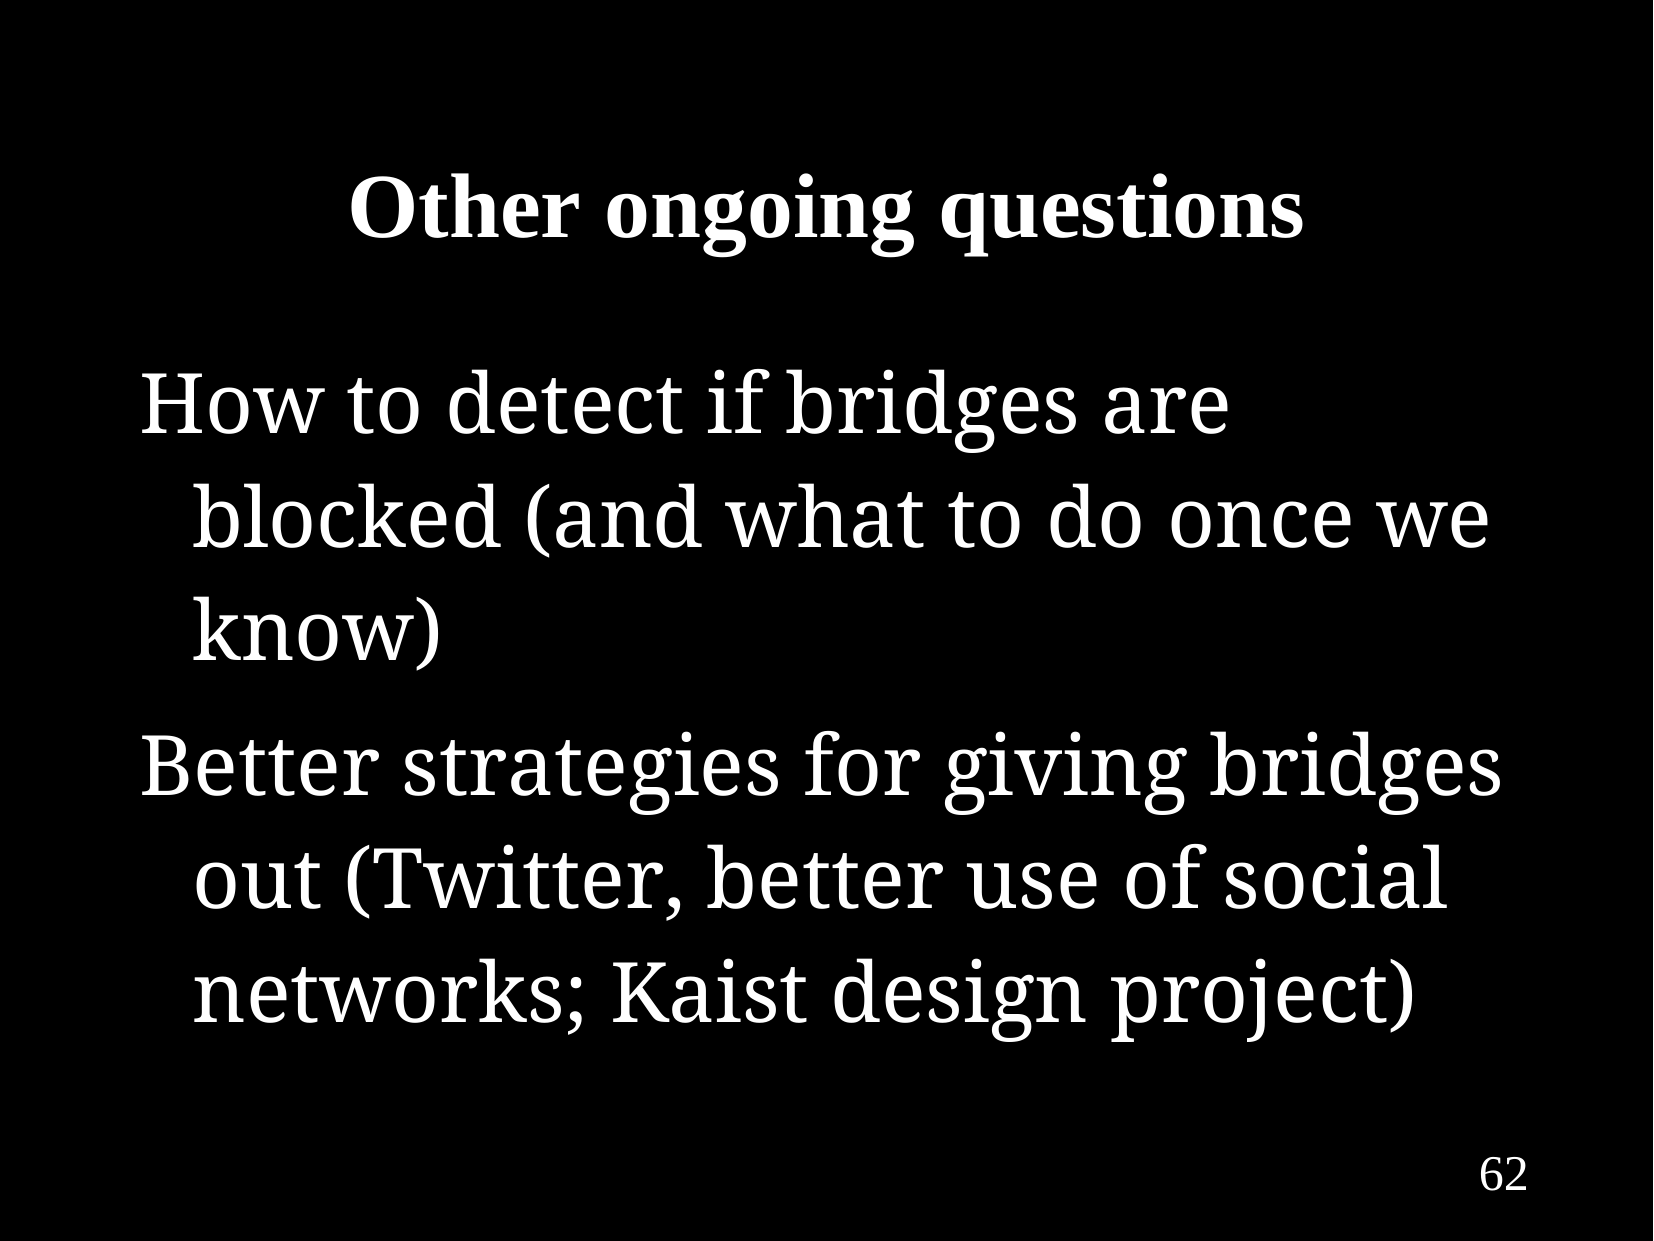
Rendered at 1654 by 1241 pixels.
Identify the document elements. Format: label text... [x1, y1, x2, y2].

title Other ongoing questions [121, 102, 1534, 311]
list How to detect if bridges are blocked (and what to do once we know) Better strategies for giving bridges out (Twitter, better use of social networks; Kaist design project) [121, 344, 1534, 1127]
